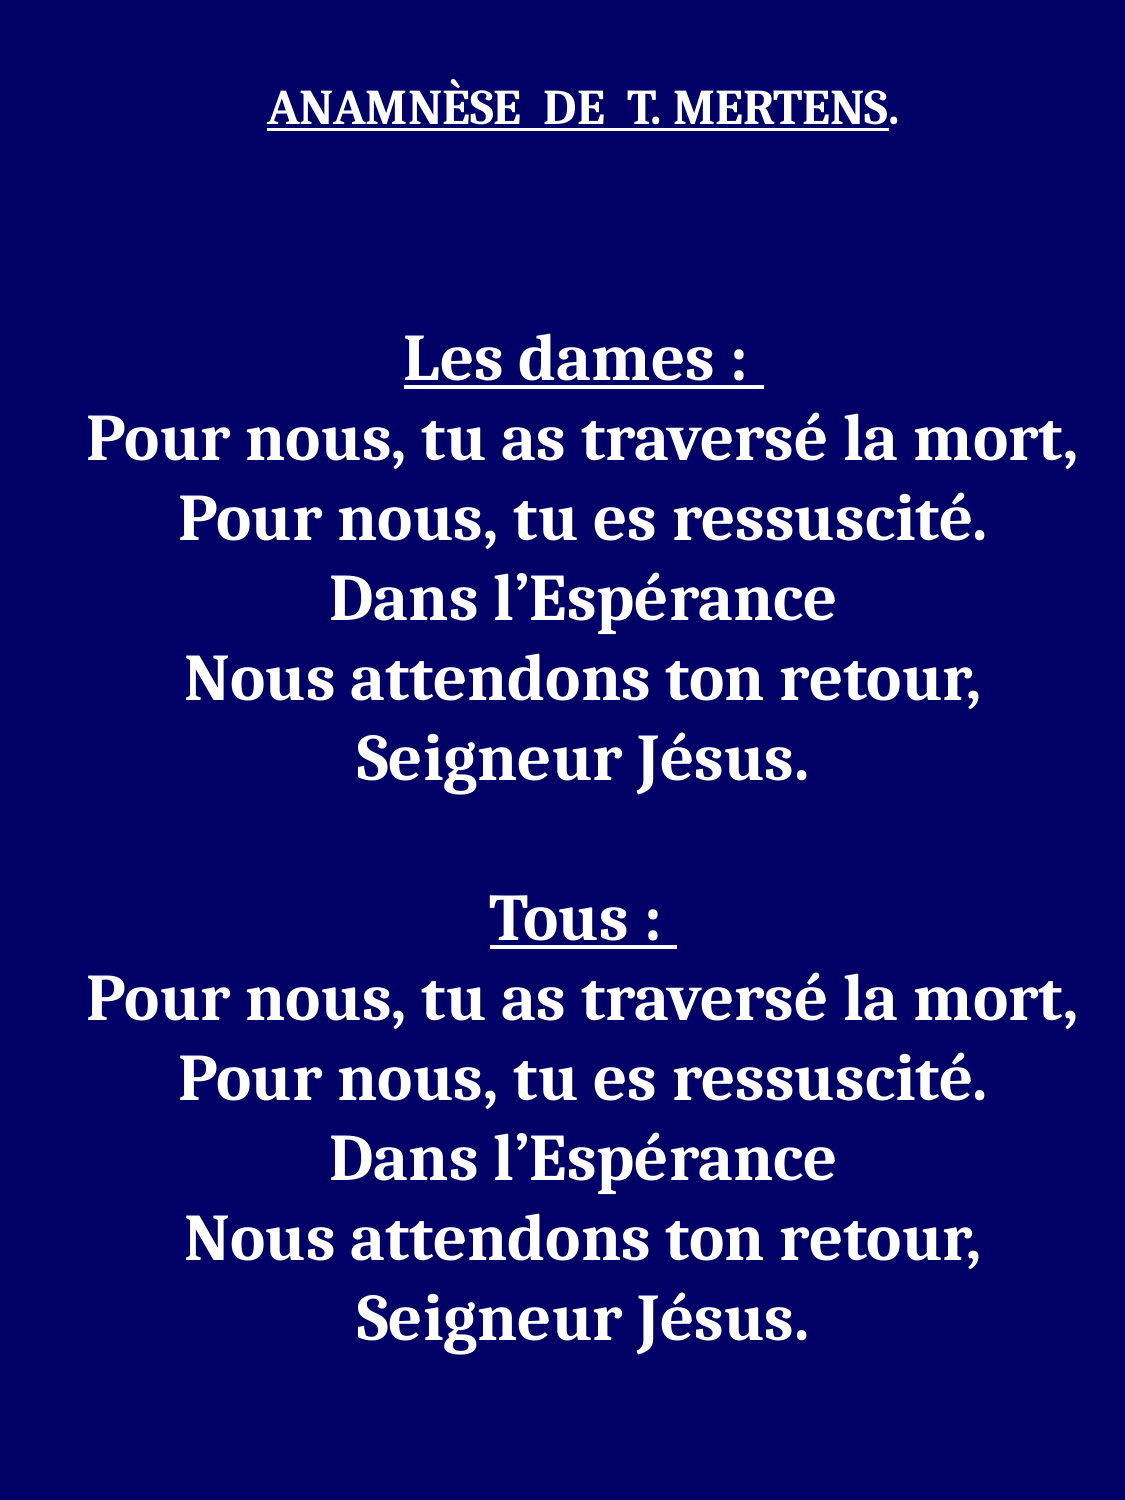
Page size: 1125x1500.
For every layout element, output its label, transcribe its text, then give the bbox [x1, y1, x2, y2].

text_box ANAMNÈSE DE T. MERTENS. Les dames : Pour nous, tu as traversé la mort, Pour nous, tu es ressuscité. Dans l’Espérance Nous attendons ton retour, Seigneur Jésus. Tous : Pour nous, tu as traversé la mort, Pour nous, tu es ressuscité. Dans l’Espérance Nous attendons ton retour, Seigneur Jésus. [42, 46, 1125, 1382]
